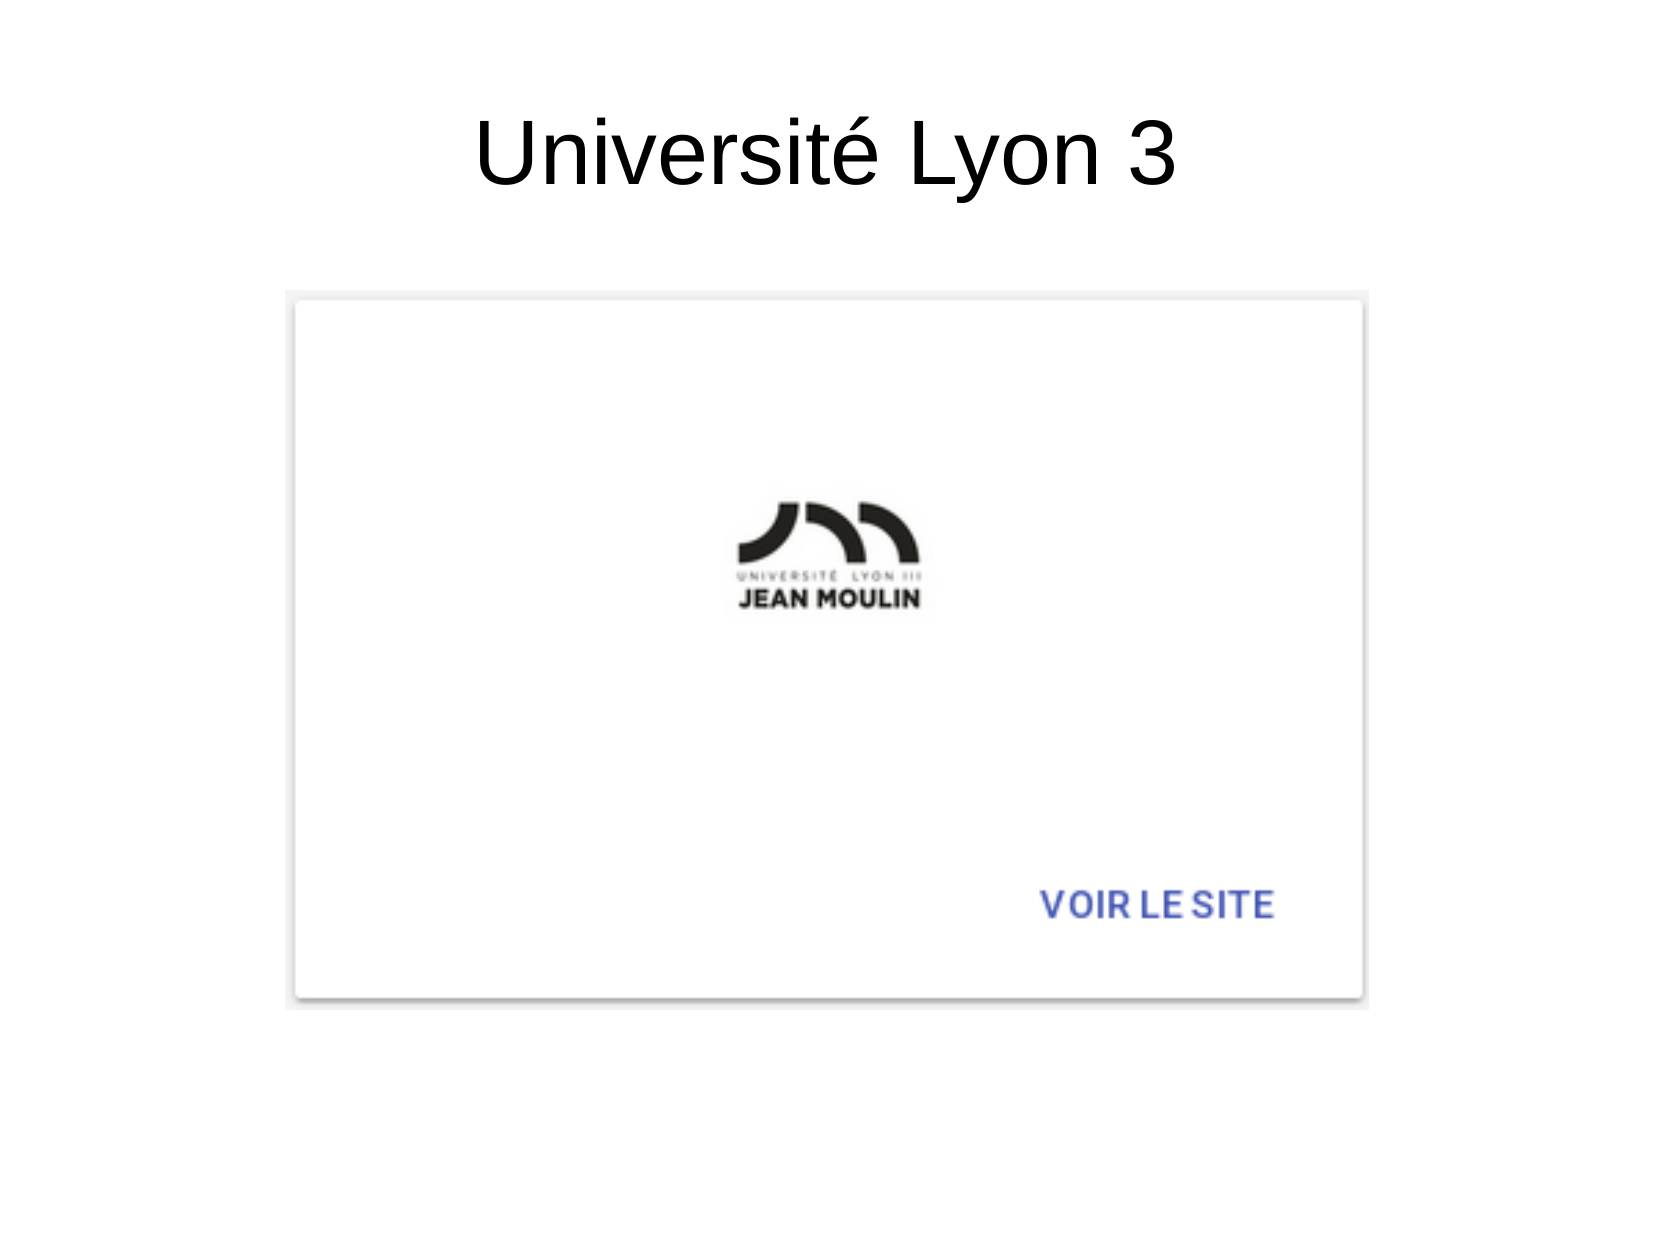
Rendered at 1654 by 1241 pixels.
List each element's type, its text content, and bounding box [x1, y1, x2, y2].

title Université Lyon 3 [82, 49, 1571, 257]
picture [285, 290, 1369, 1010]
